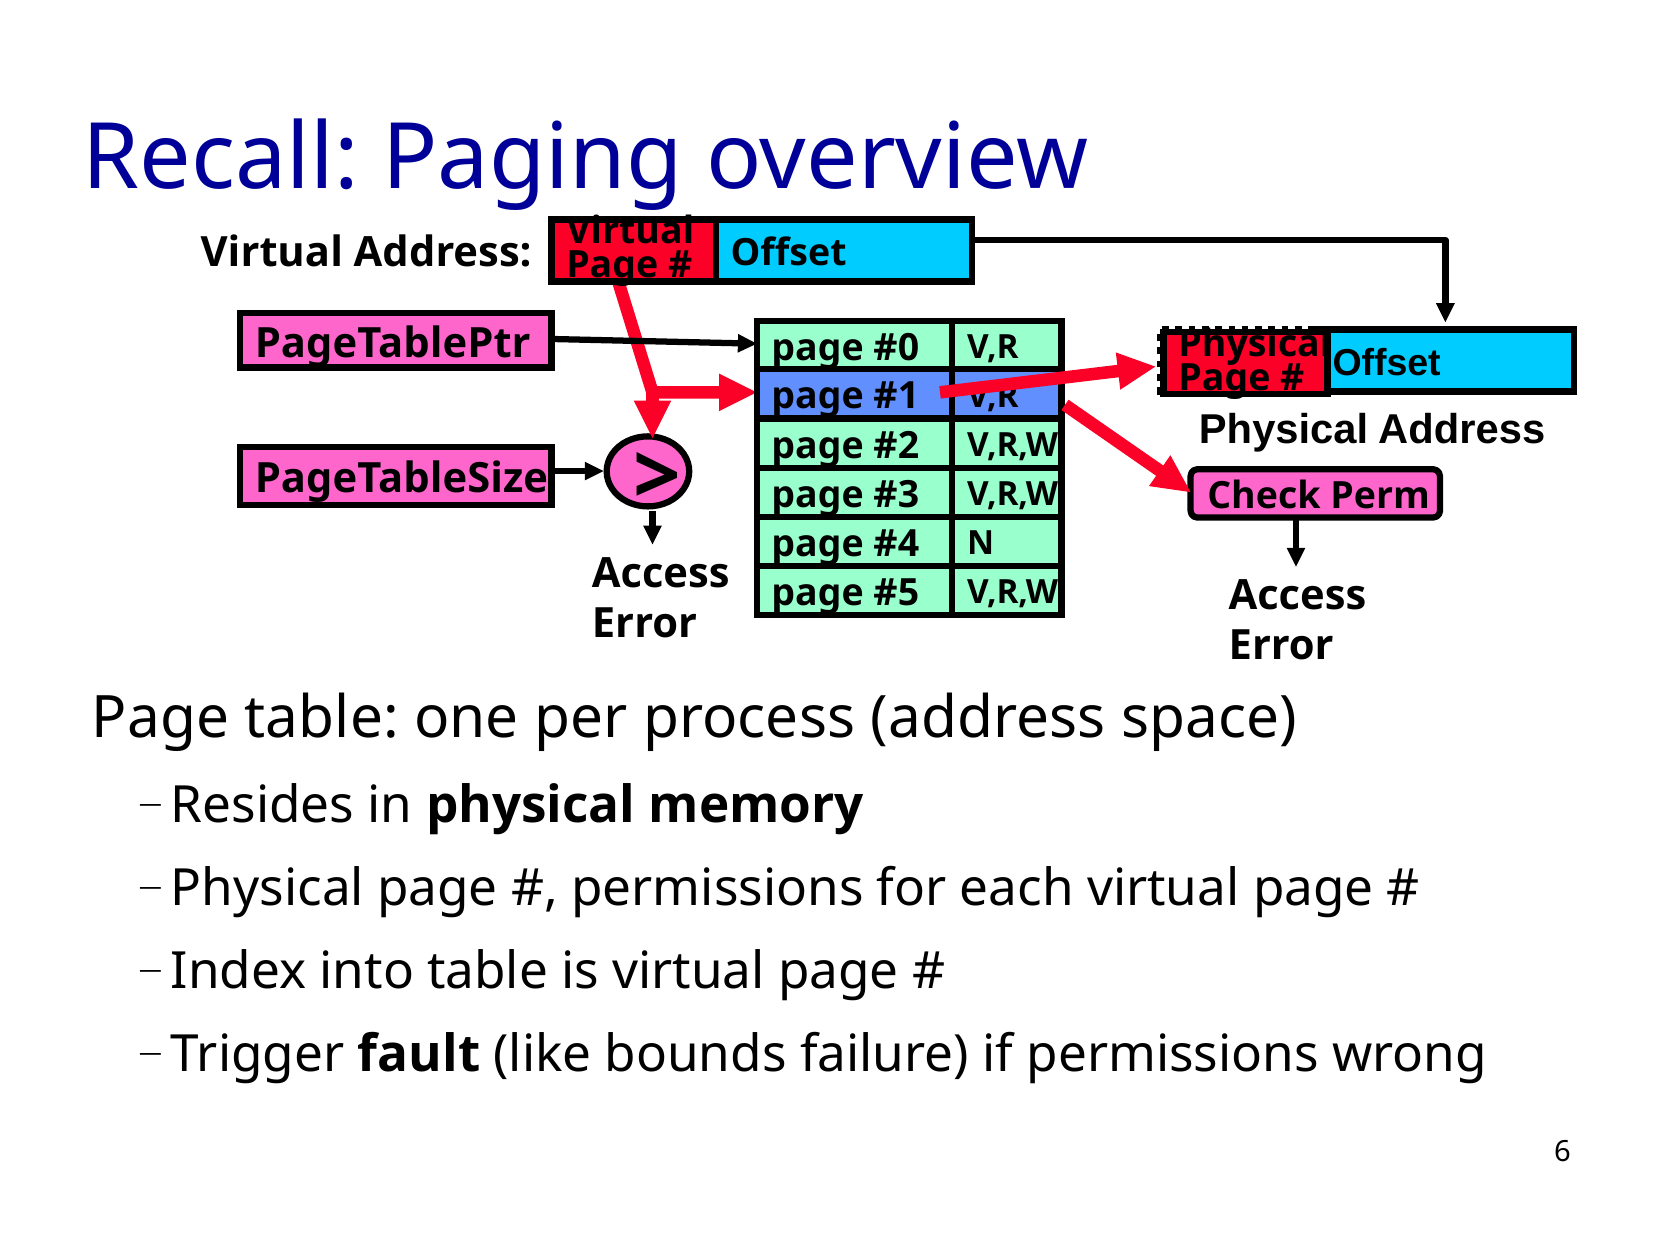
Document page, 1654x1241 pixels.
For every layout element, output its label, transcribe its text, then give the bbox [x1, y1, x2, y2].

title Recall: Paging overview [82, 49, 1571, 257]
text_box V,R [952, 385, 1062, 419]
text_box Physical Page # [1163, 332, 1328, 395]
list Page table: one per process (address space) Resides in physical memory Physical page #, permissions for each virtual page # Index into table is virtual page # Trigger fault (like bounds failure) if permissions wrong [60, 675, 1571, 1096]
text_box page #2 [756, 419, 952, 467]
text_box V,R,W [952, 565, 1062, 615]
text_box Offset [716, 219, 973, 282]
text_box page #5 [756, 565, 952, 615]
text_box Access Error [577, 538, 745, 654]
text_box Check Perm [1190, 469, 1441, 518]
text_box N [952, 516, 1062, 565]
text_box PageTableSize [240, 447, 552, 506]
text_box Access Error [1213, 560, 1382, 675]
text_box PageTablePtr [240, 313, 552, 368]
text_box V,R,W [952, 419, 1062, 467]
text_box [1160, 329, 1181, 392]
text_box page #4 [756, 516, 952, 565]
text_box Virtual Page # [551, 219, 716, 282]
text_box Virtual Address: [185, 217, 547, 283]
text_box > [606, 436, 690, 507]
text_box page #0 [756, 320, 952, 369]
text_box V,R [952, 369, 1062, 384]
text_box Offset [1328, 329, 1575, 392]
text_box page #3 [756, 467, 952, 516]
text_box V,R [952, 320, 1062, 369]
text_box Physical Address [1184, 394, 1561, 459]
text_box V,R,W [952, 467, 1062, 516]
text_box page #1 [756, 369, 952, 419]
